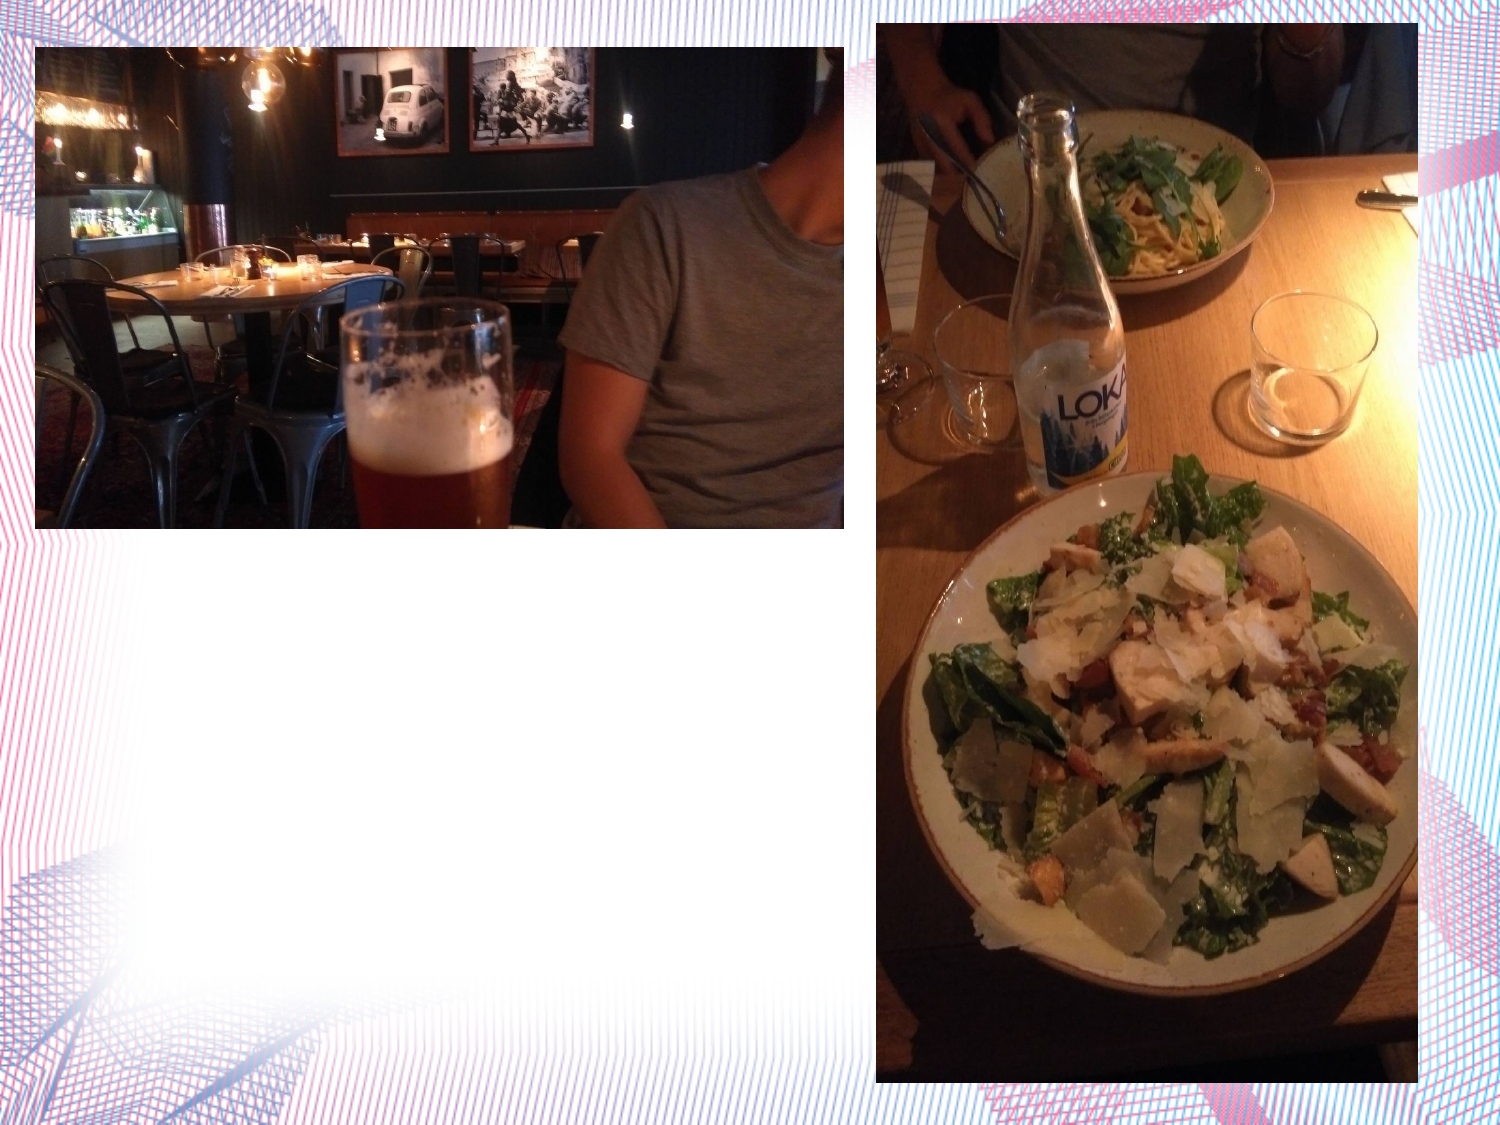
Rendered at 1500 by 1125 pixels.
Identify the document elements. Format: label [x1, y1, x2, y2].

picture [35, 47, 844, 529]
picture [876, 23, 1418, 1083]
